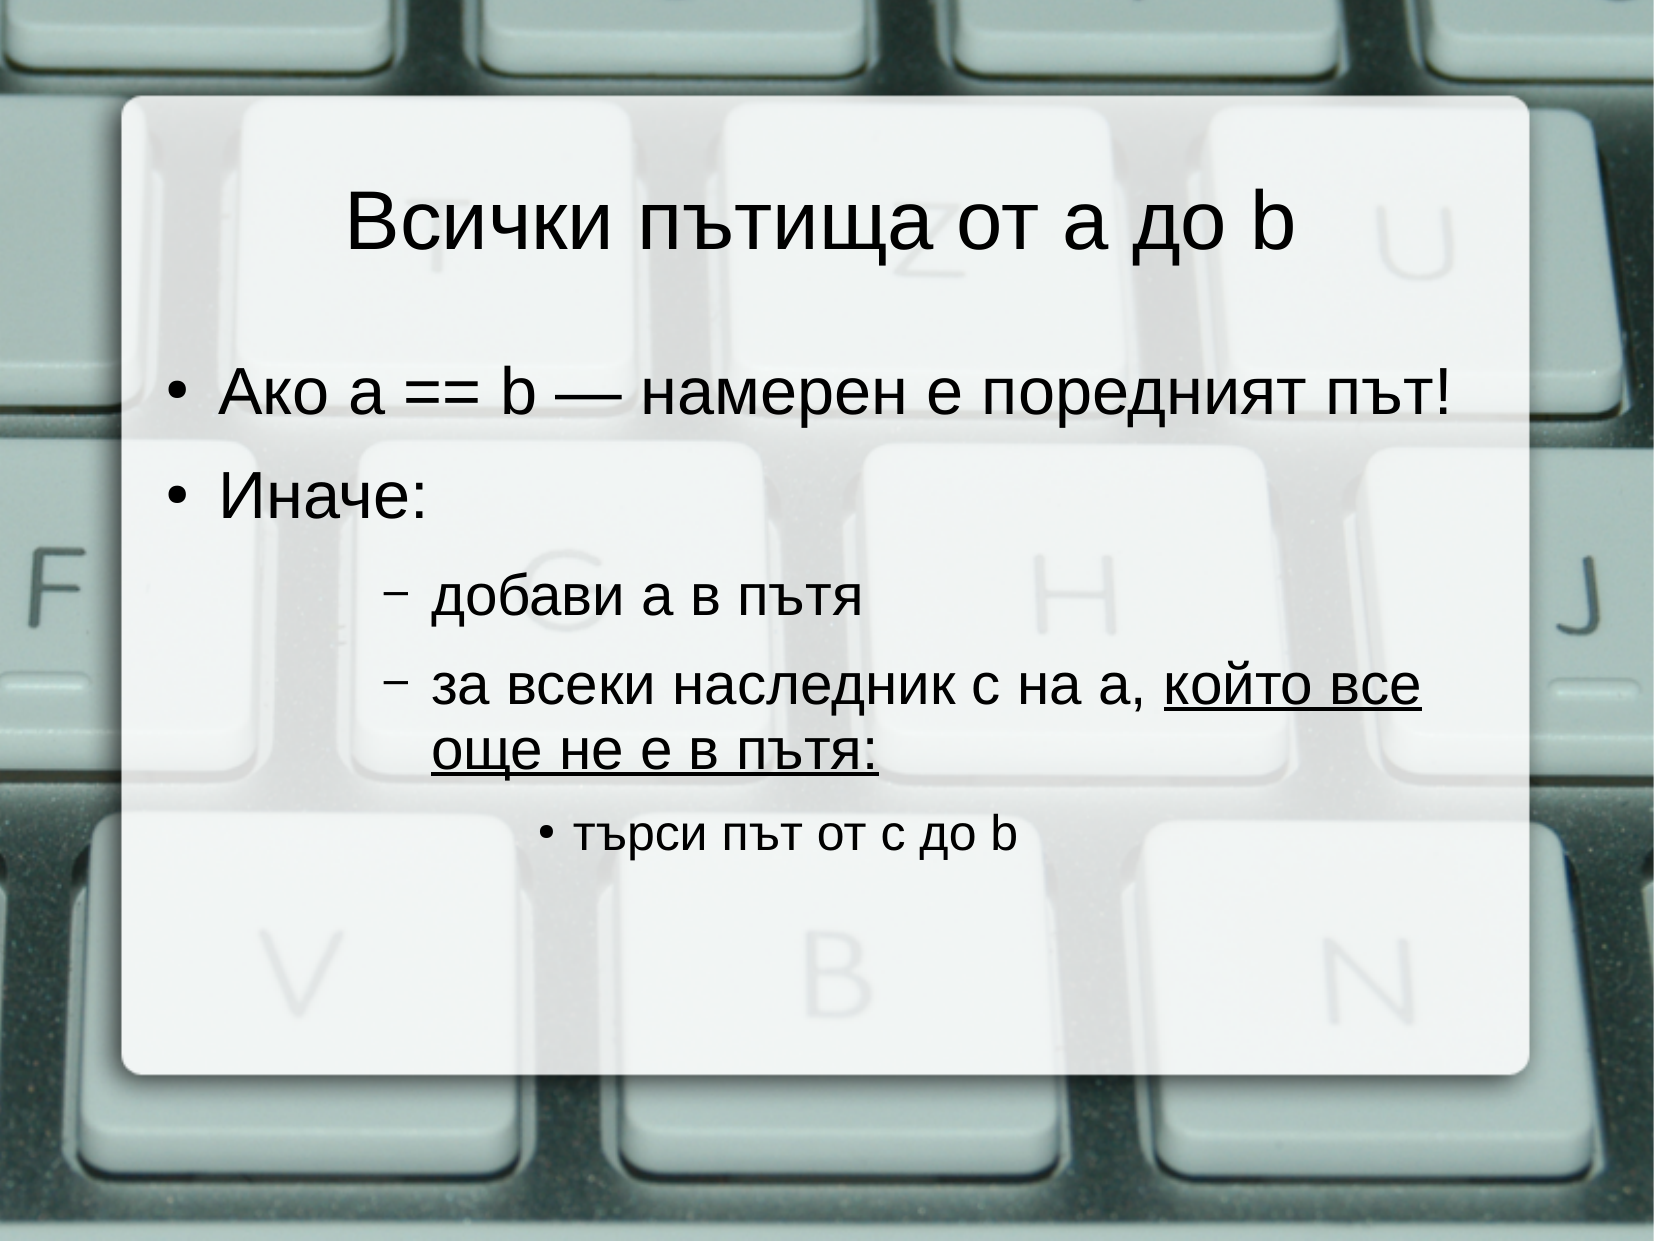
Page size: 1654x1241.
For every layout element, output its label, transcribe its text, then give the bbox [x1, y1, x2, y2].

list Ако a == b — намерен е поредният път! Иначе: добави a в пътя за всеки наследник c на a, който все още не е в пътя: търси път от c до b [147, 354, 1506, 1074]
picture [0, 0, 1654, 1241]
title Всички пътища от a до b [135, 117, 1506, 325]
